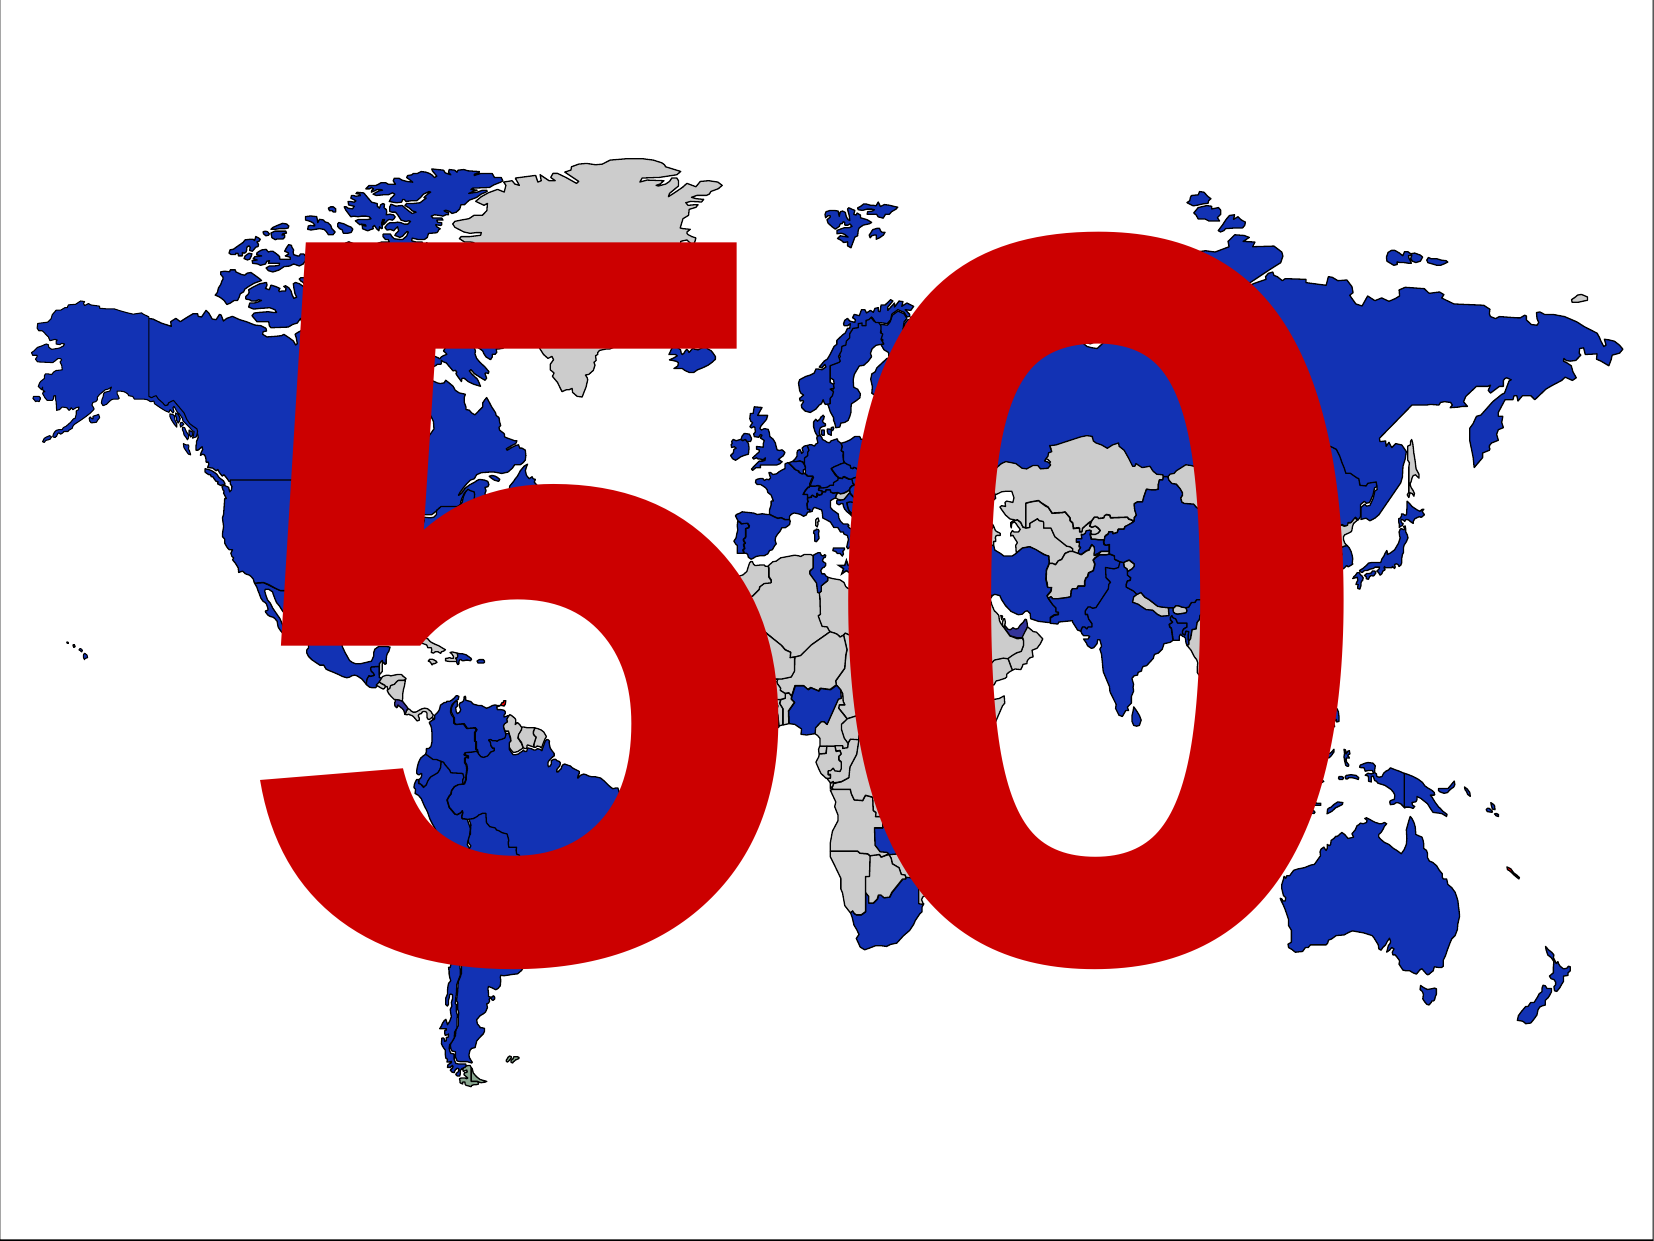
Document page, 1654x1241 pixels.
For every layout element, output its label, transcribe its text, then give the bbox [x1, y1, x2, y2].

text_box [1517, 985, 1552, 1024]
text_box [32, 396, 41, 402]
text_box [1571, 294, 1588, 303]
text_box [89, 414, 100, 423]
text_box [1403, 439, 1419, 498]
text_box [1545, 946, 1571, 992]
text_box [1426, 257, 1448, 266]
text_box [1486, 802, 1496, 813]
text_box 50 [213, 61, 1403, 1241]
text_box [183, 443, 191, 455]
text_box [1403, 525, 1408, 554]
text_box [1438, 781, 1455, 794]
text_box [1403, 287, 1623, 468]
text_box [1403, 772, 1448, 817]
text_box [1506, 866, 1520, 879]
text_box [1403, 501, 1425, 524]
text_box [1403, 251, 1423, 264]
text_box [1464, 787, 1471, 797]
text_box [1403, 816, 1460, 975]
text_box [1420, 985, 1437, 1006]
text_box [31, 300, 213, 478]
